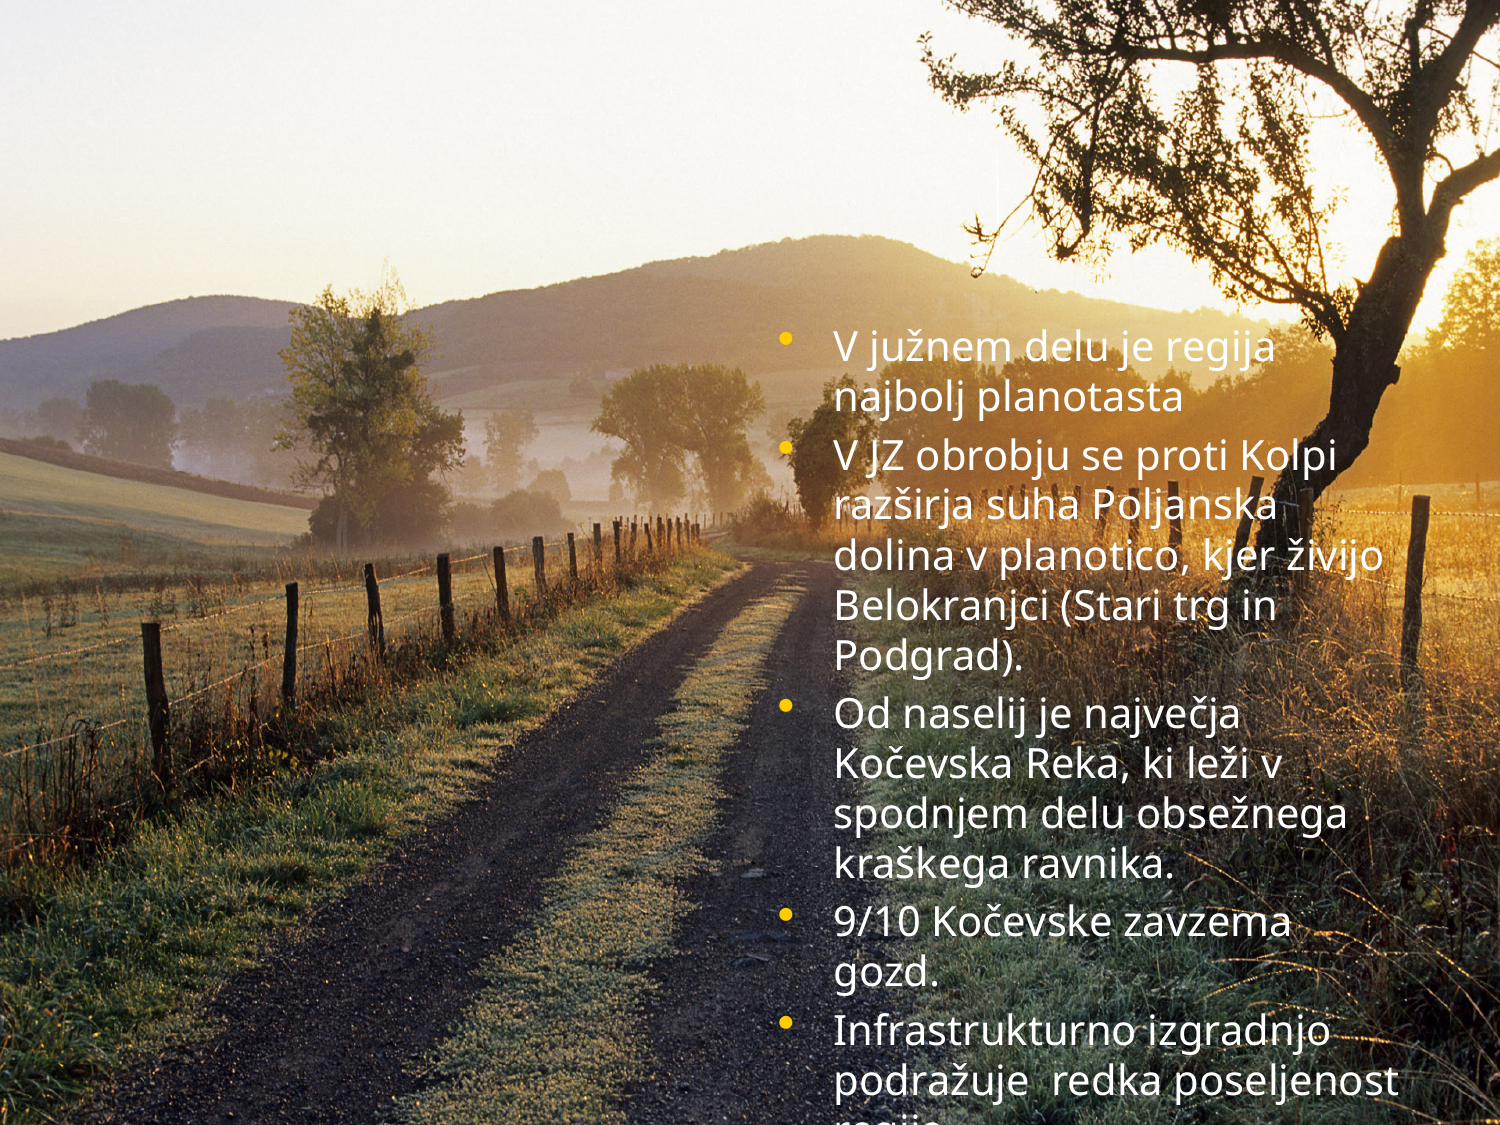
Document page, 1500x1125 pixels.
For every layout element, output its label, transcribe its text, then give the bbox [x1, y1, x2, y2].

list V južnem delu je regija najbolj planotasta V JZ obrobju se proti Kolpi razširja suha Poljanska dolina v planotico, kjer živijo Belokranjci (Stari trg in Podgrad). Od naselij je največja Kočevska Reka, ki leži v spodnjem delu obsežnega kraškega ravnika. 9/10 Kočevske zavzema gozd. Infrastrukturno izgradnjo podražuje redka poseljenost regije. [762, 312, 1425, 988]
picture [0, 0, 1500, 1125]
